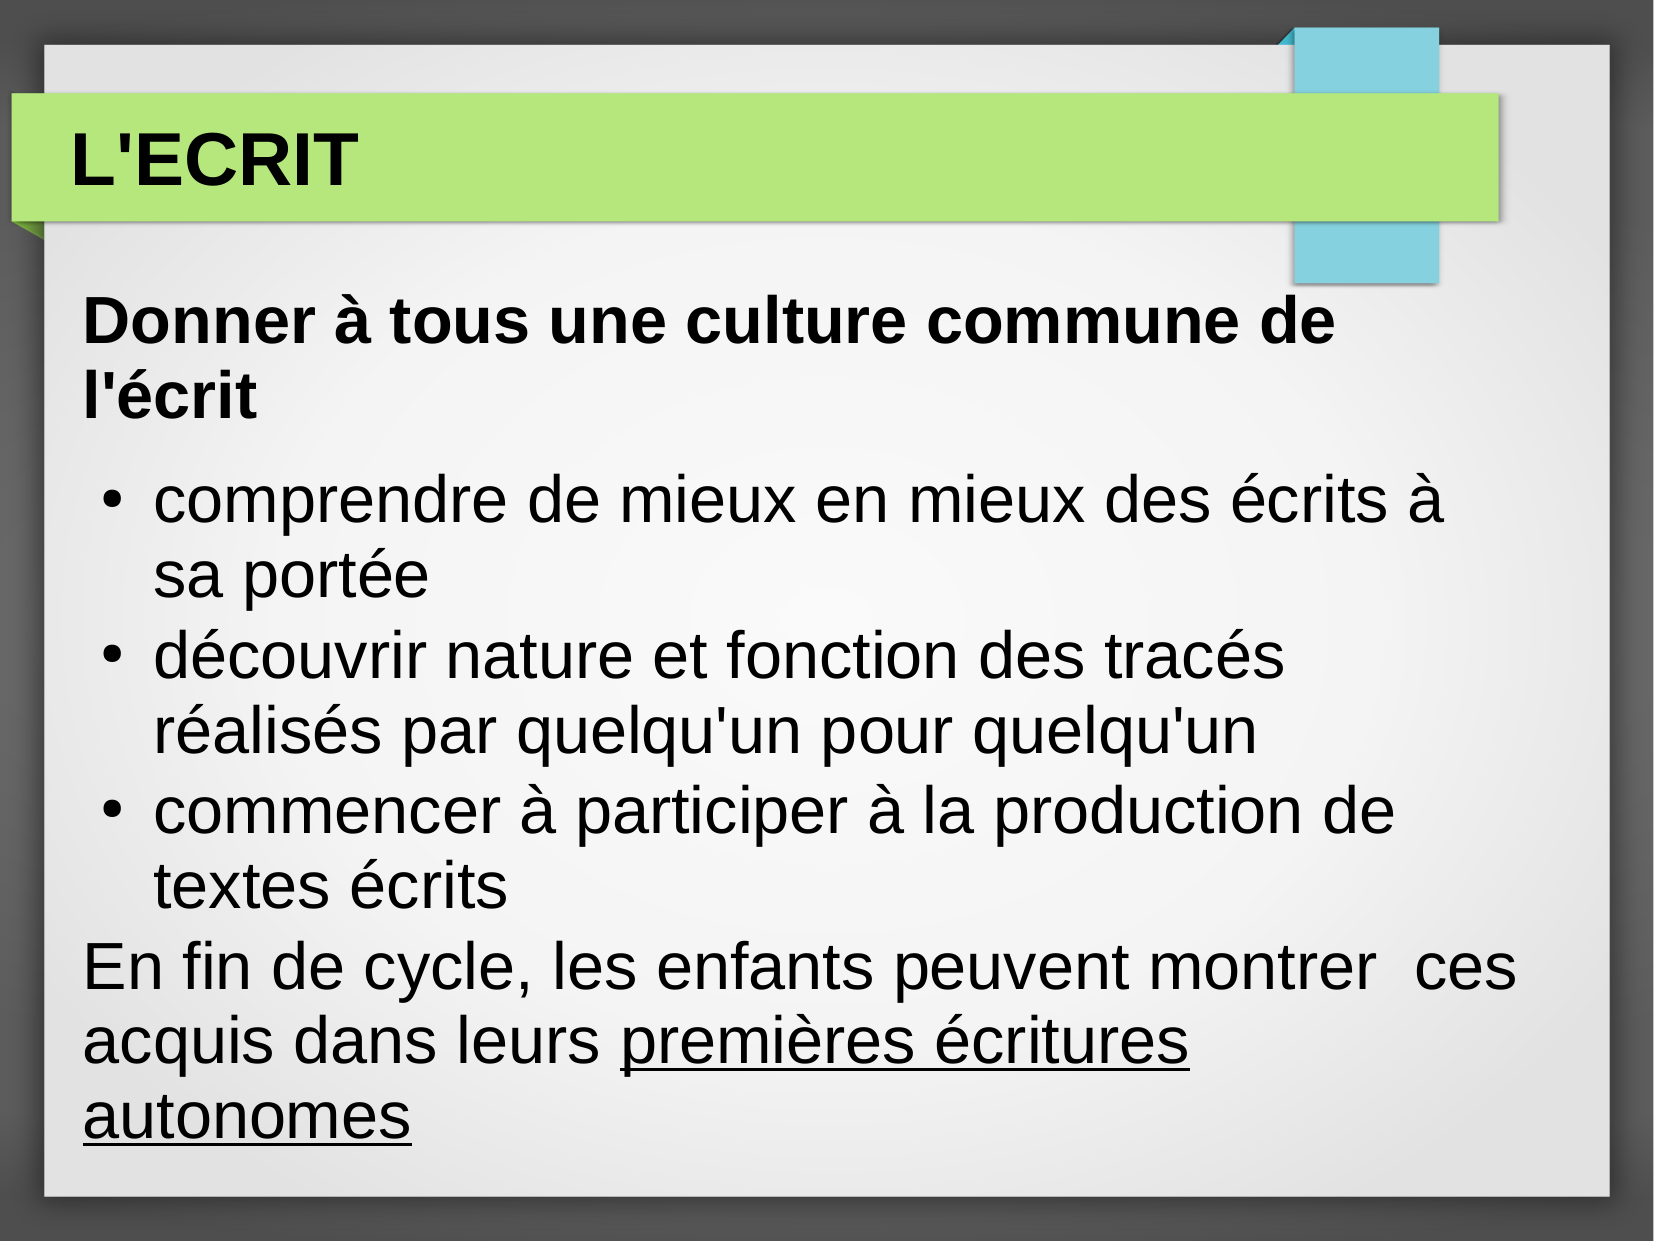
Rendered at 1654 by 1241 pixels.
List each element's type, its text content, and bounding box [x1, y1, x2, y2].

title L'ECRIT [70, 106, 1229, 213]
list Donner à tous une culture commune de l'écrit comprendre de mieux en mieux des écrits à sa portée découvrir nature et fonction des tracés réalisés par quelqu'un pour quelqu'un commencer à participer à la production de textes écrits En fin de cycle, les enfants peuvent montrer ces acquis dans leurs premières écritures autonomes [82, 283, 1524, 1241]
picture [0, 0, 1654, 1241]
